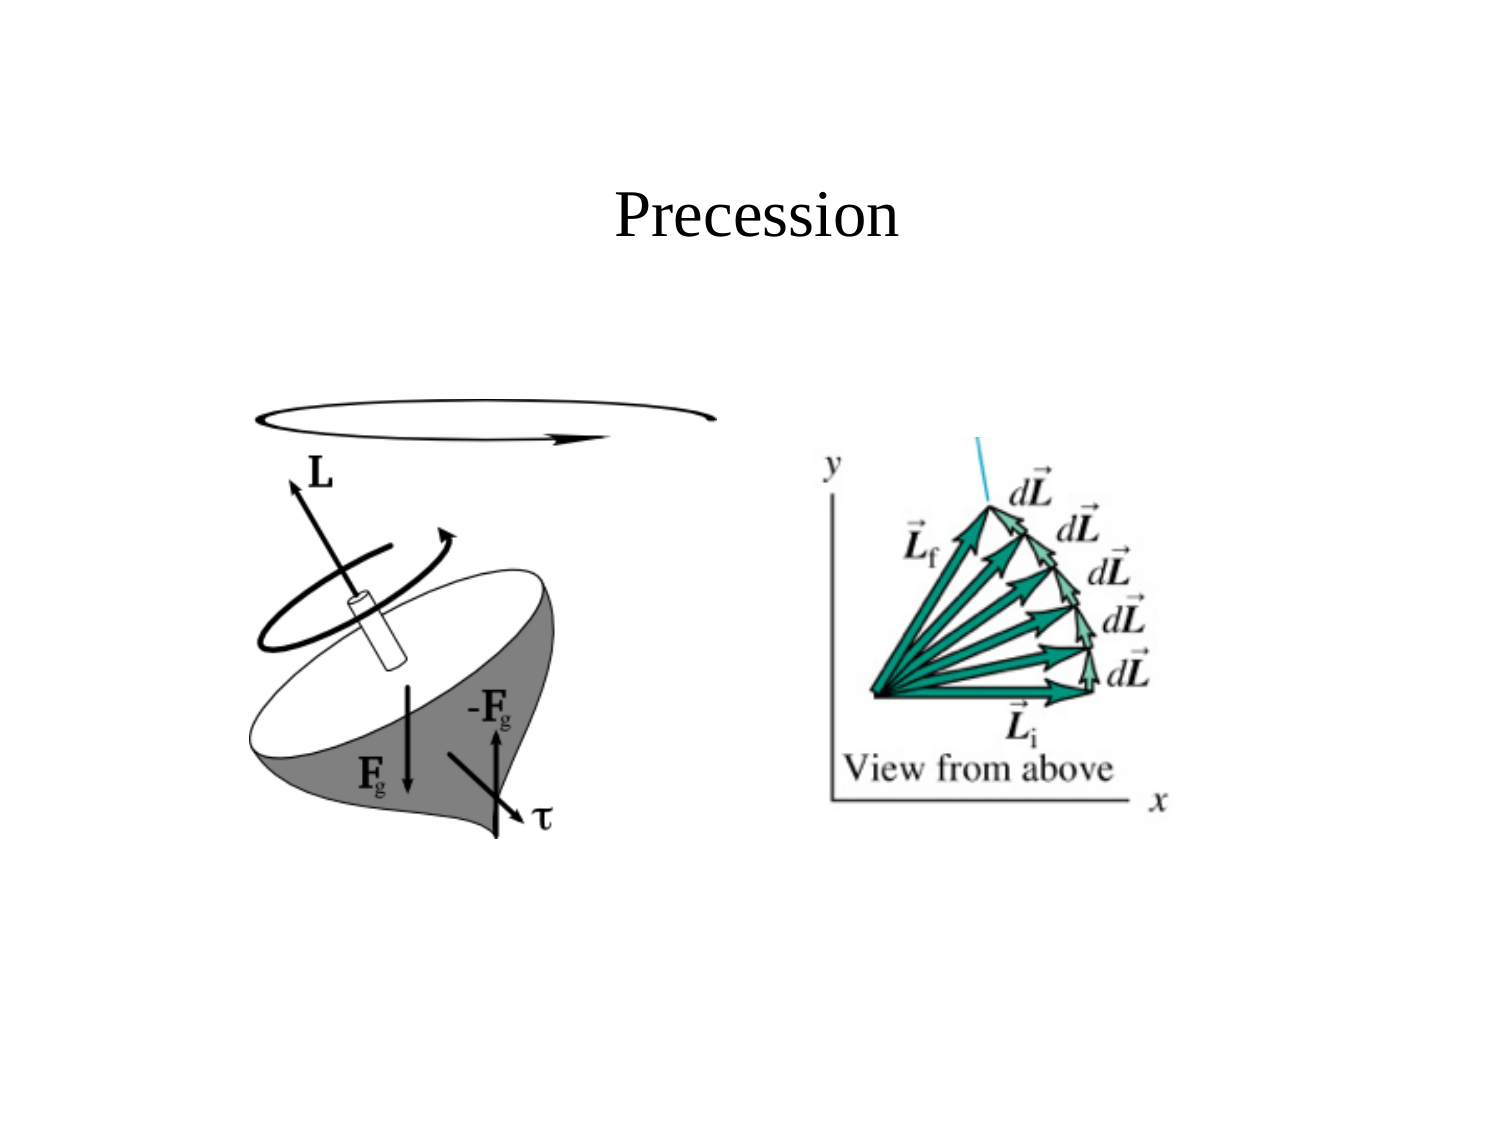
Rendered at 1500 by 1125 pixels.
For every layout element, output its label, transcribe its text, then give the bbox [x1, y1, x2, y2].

picture [774, 437, 1269, 850]
text_box Precession [599, 162, 916, 258]
picture [249, 399, 717, 839]
